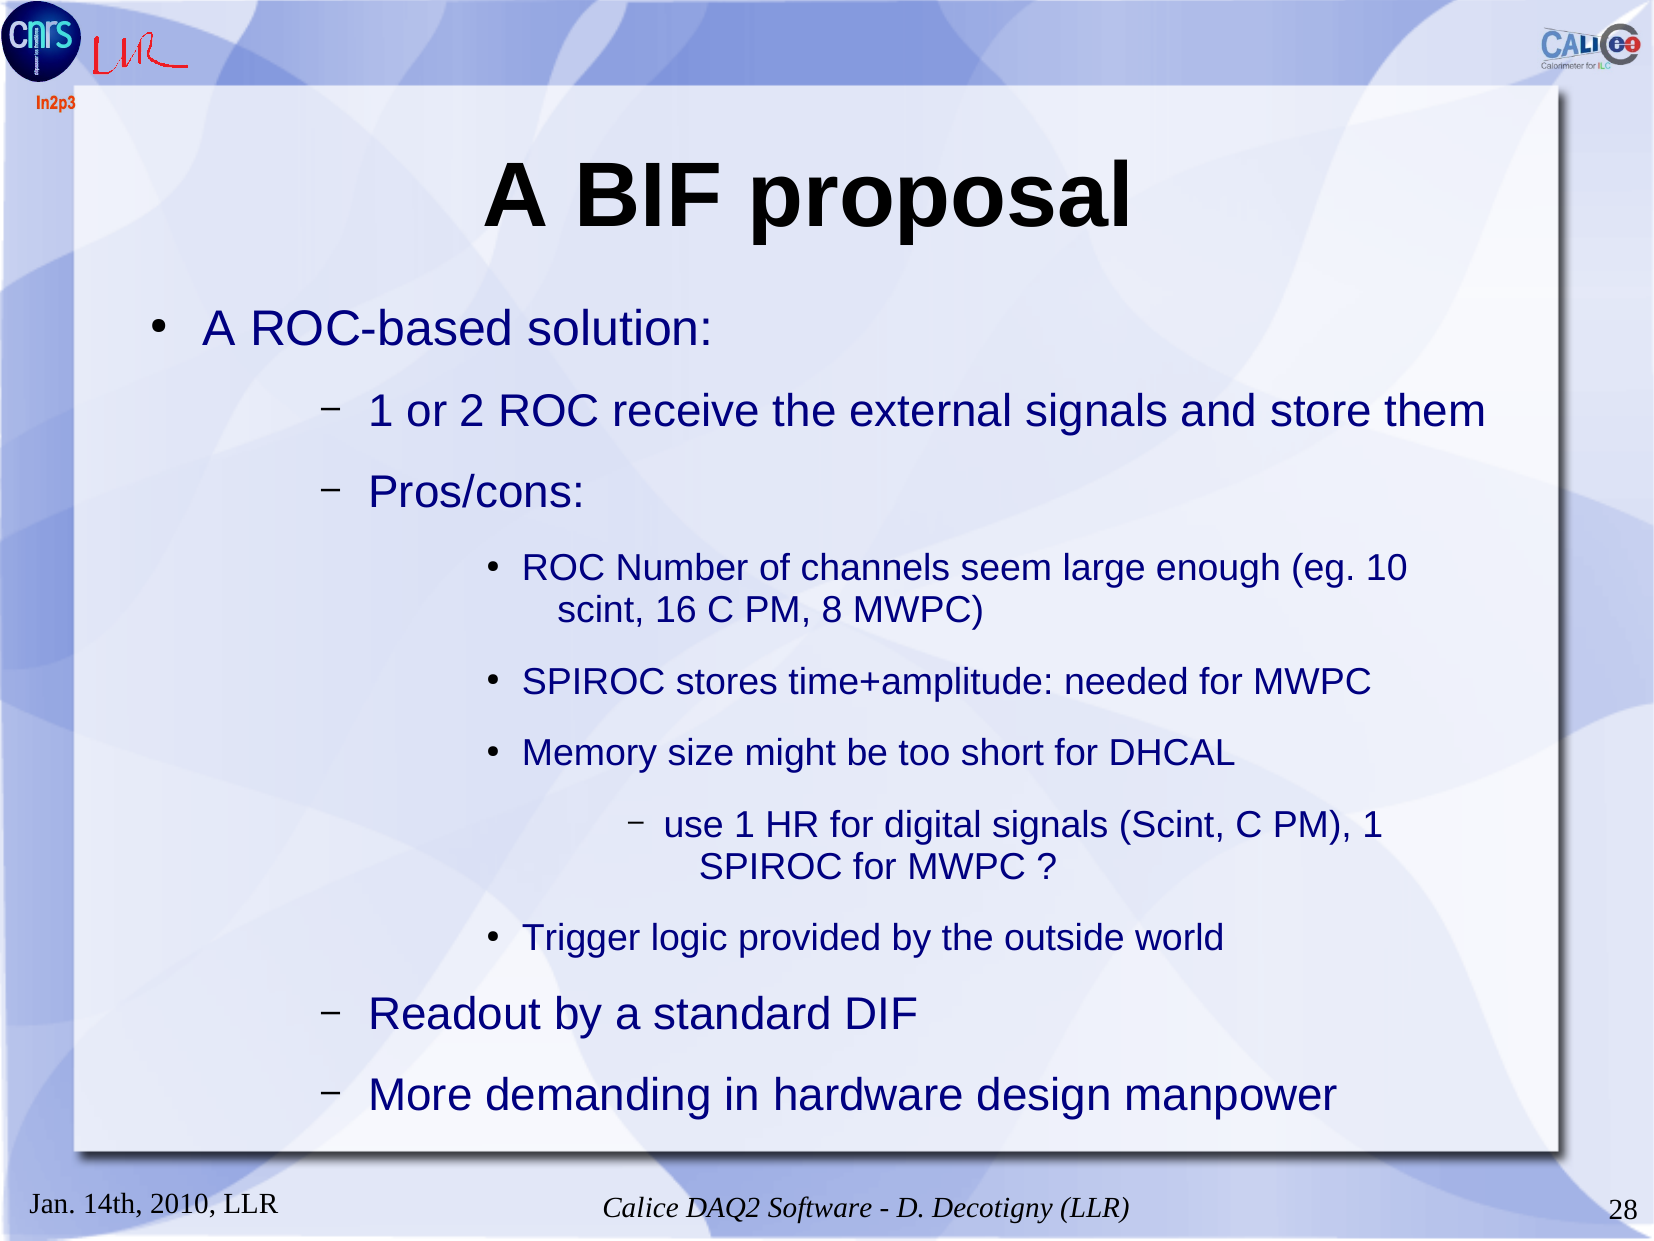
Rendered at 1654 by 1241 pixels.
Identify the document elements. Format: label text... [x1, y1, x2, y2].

picture [0, 0, 1654, 1241]
title A BIF proposal [82, 98, 1536, 291]
list A ROC-based solution: 1 or 2 ROC receive the external signals and store them Pros/cons: ROC Number of channels seem large enough (eg. 10 scint, 16 C PM, 8 MWPC) SPIROC stores time+amplitude: needed for MWPC Memory size might be too short for DHCAL use 1 HR for digital signals (Scint, C PM), 1 SPIROC for MWPC ? Trigger logic provided by the outside world Readout by a standard DIF More demanding in hardware design manpower [132, 299, 1491, 1162]
